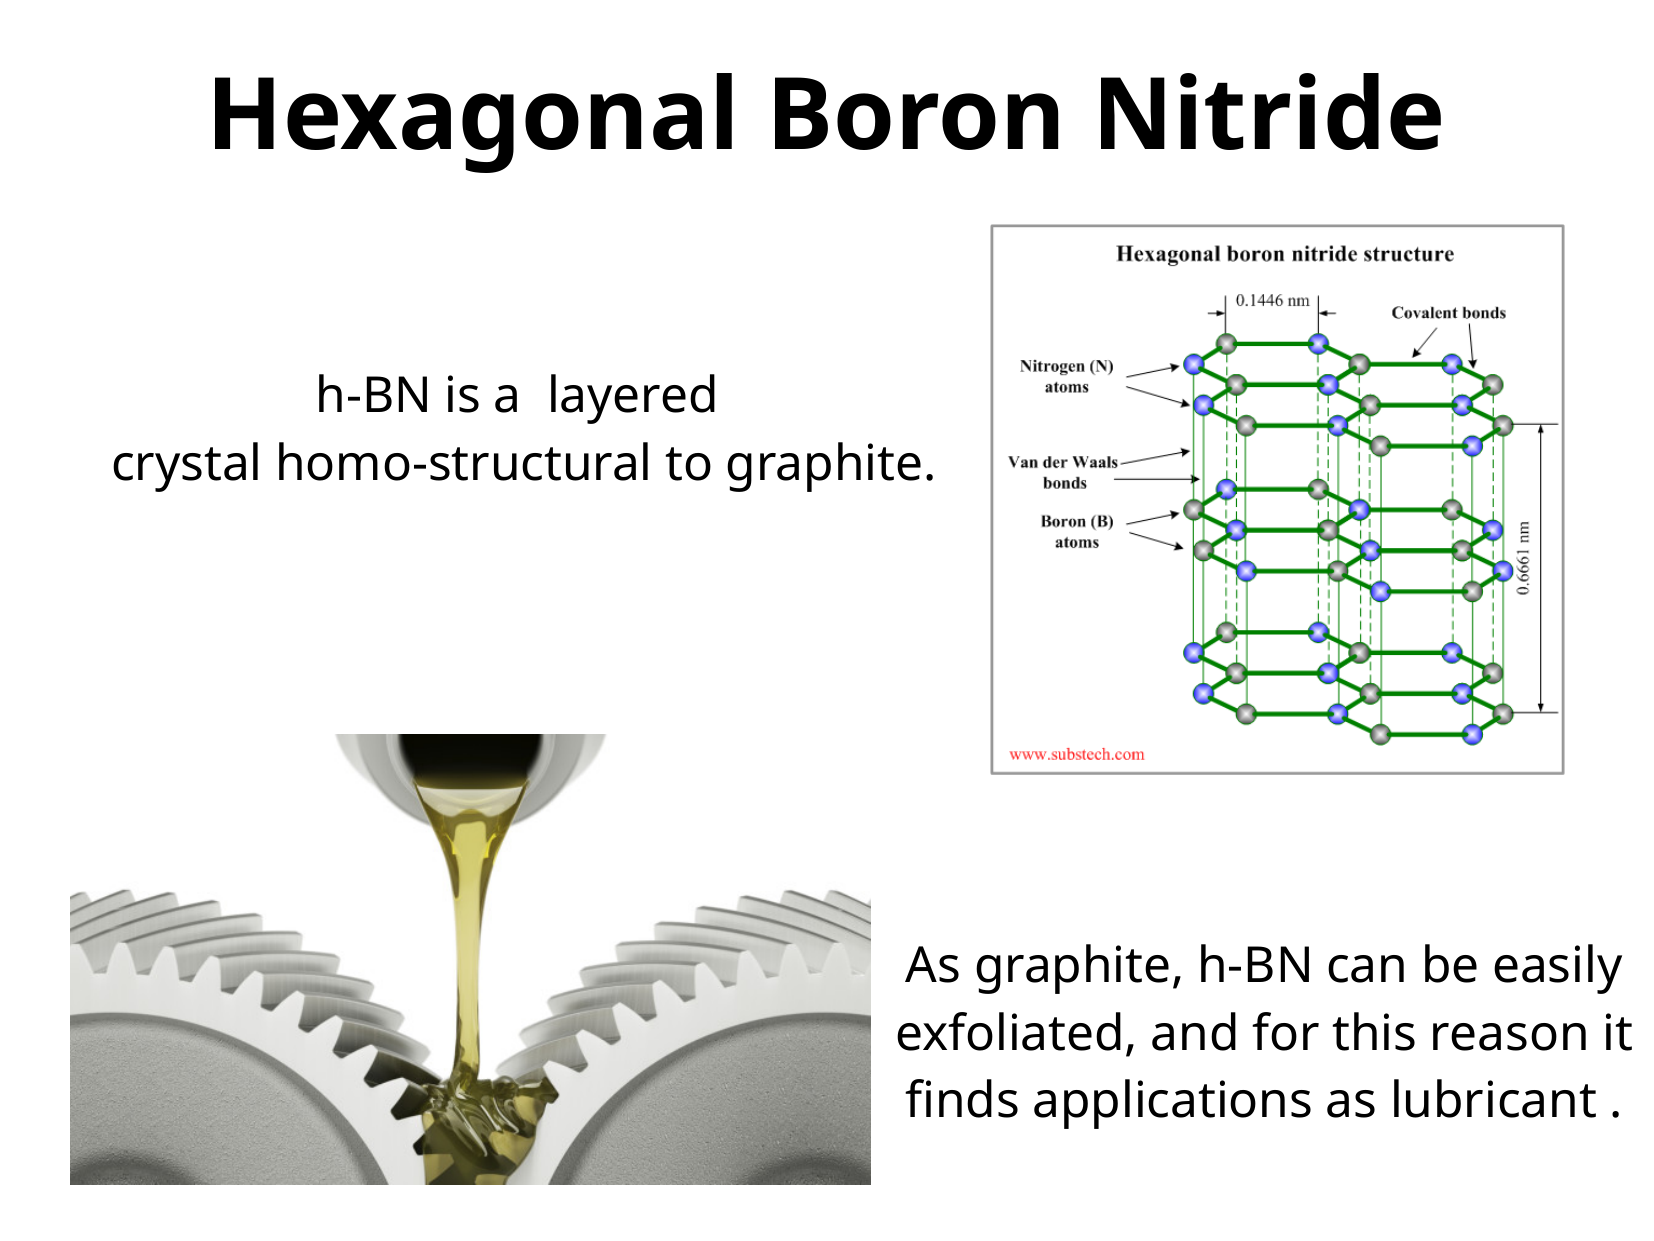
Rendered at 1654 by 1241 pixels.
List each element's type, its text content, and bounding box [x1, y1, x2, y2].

title Hexagonal Boron Nitride [82, 37, 1571, 184]
text_box As graphite, h-BN can be easily exfoliated, and for this reason it finds applications as lubricant . [855, 930, 1636, 1141]
picture [990, 224, 1565, 775]
picture [70, 734, 871, 1185]
text_box h-BN is a layered crystal homo-structural to graphite. [69, 360, 940, 541]
